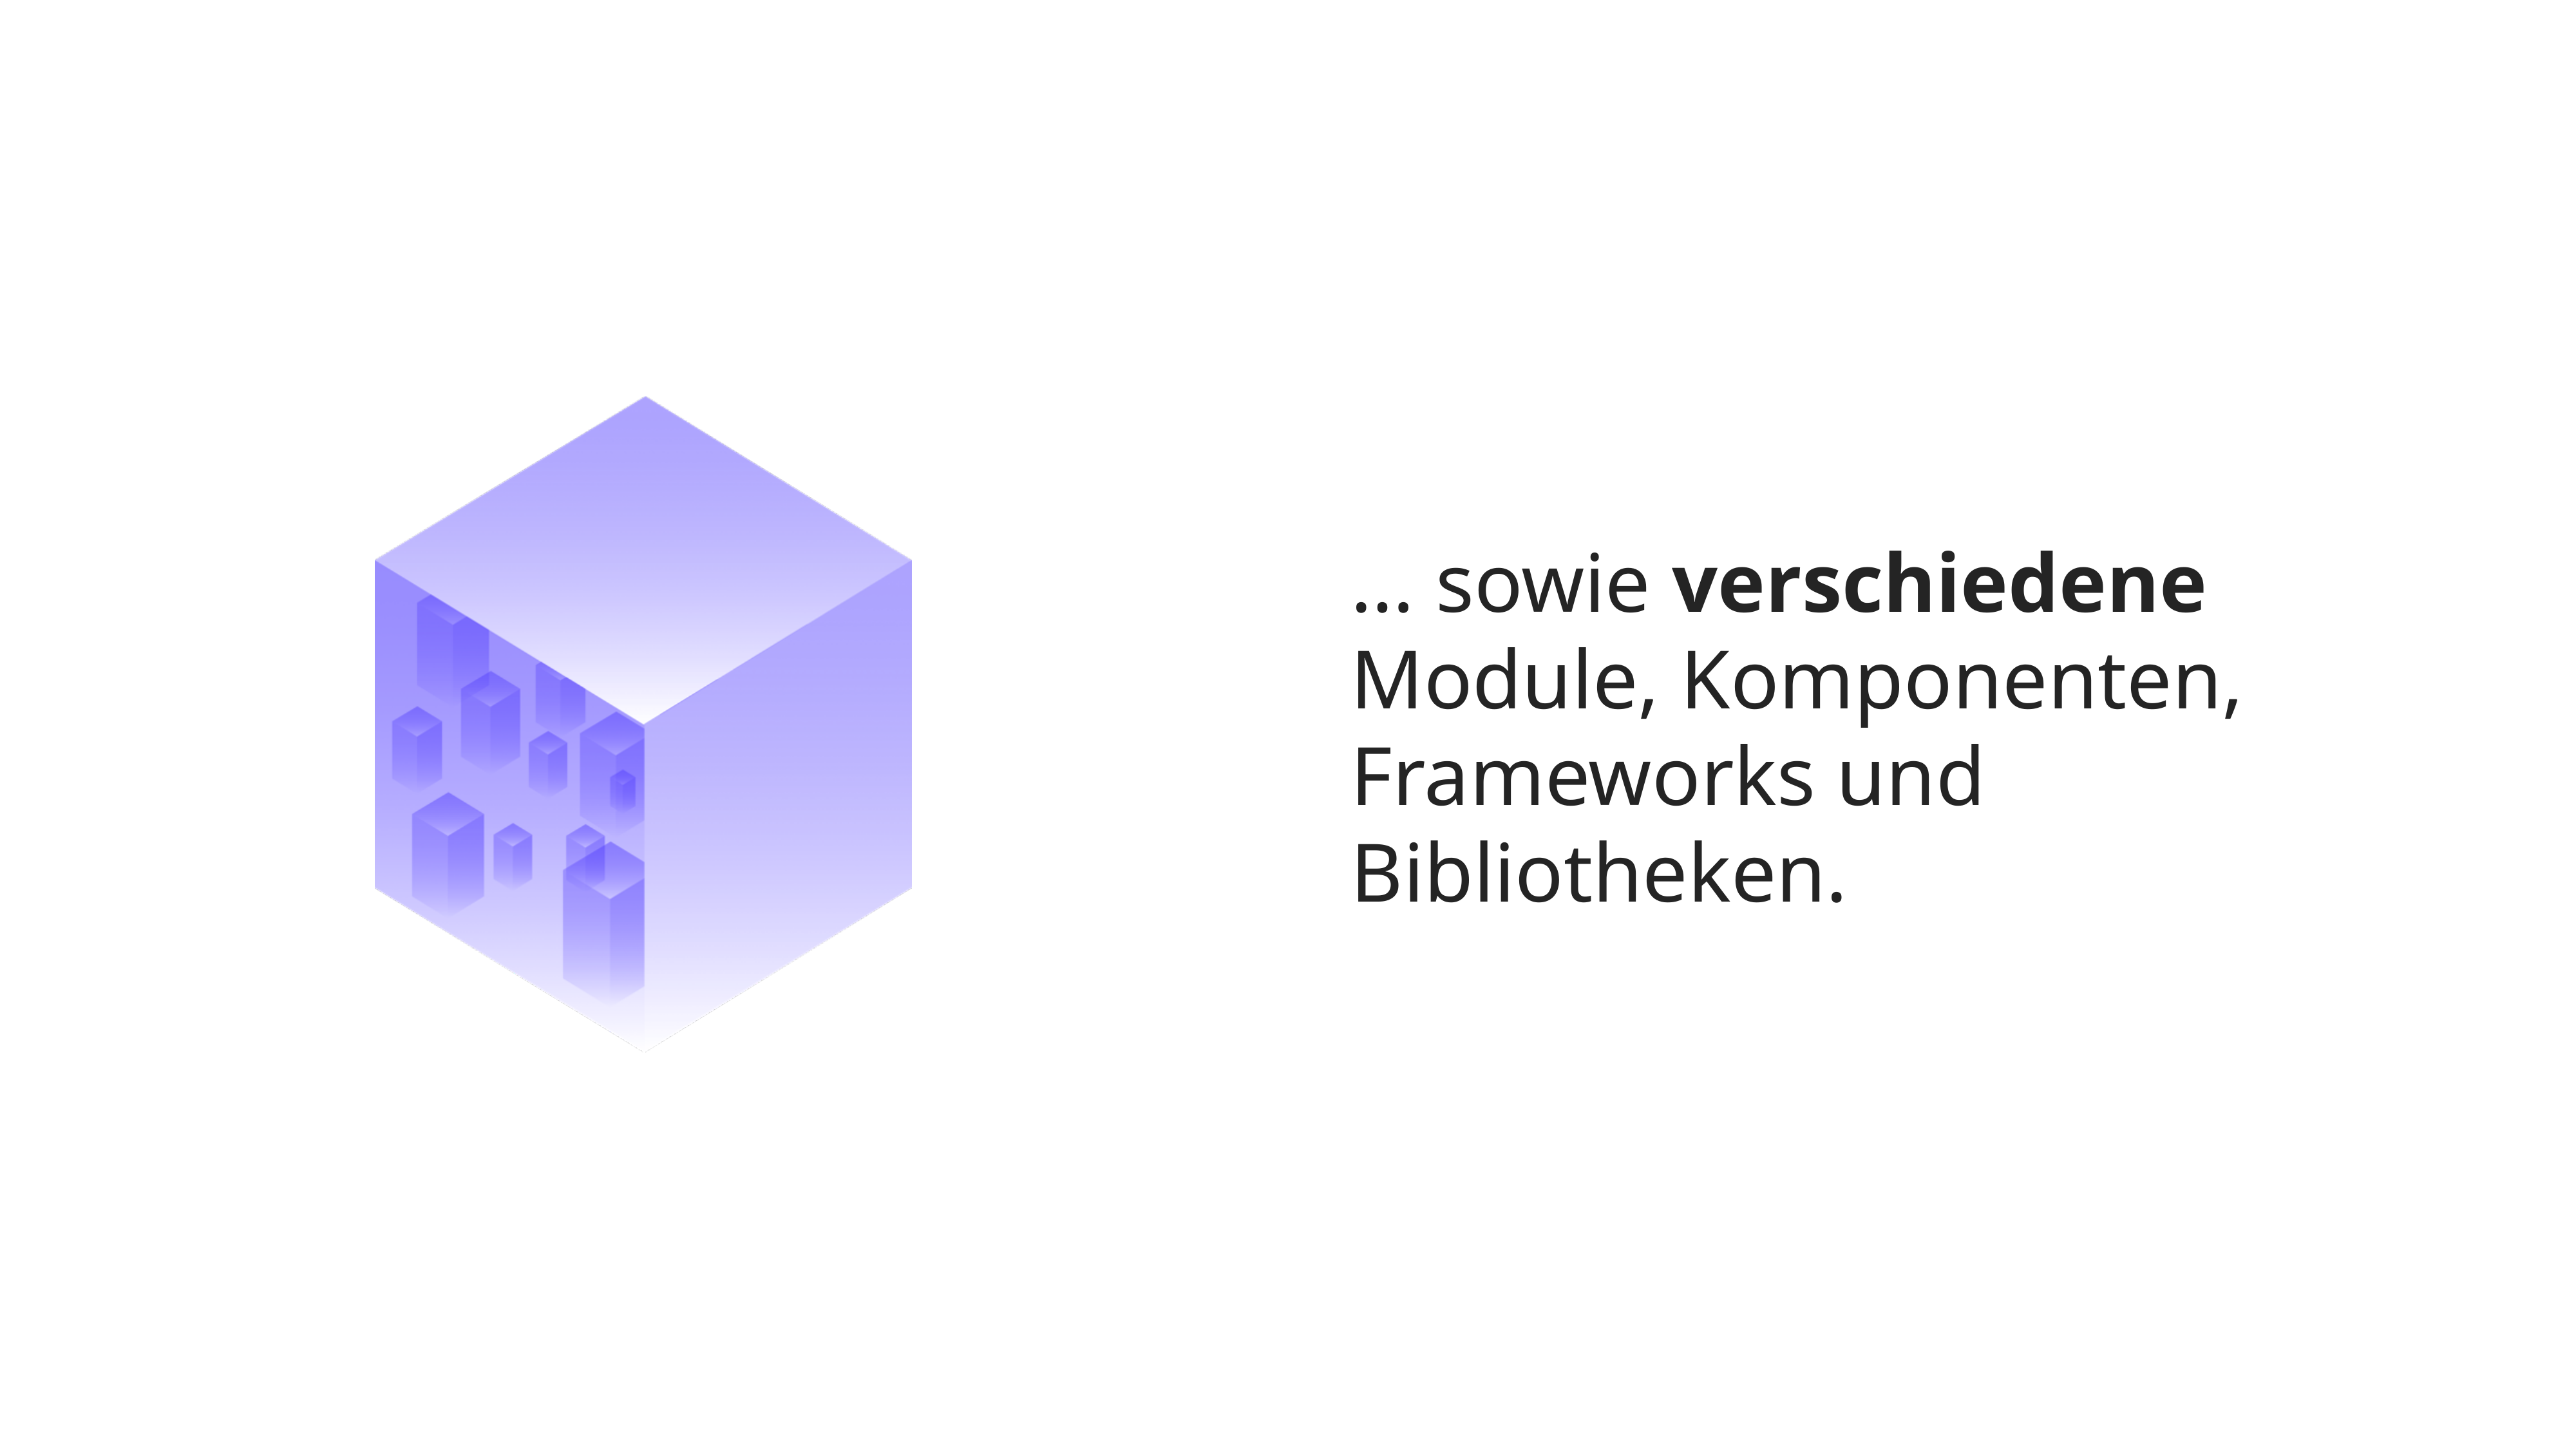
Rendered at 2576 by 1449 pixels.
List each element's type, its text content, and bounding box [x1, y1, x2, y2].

picture [375, 396, 912, 1053]
list … sowie verschiedene Module, Komponenten, Frameworks und Bibliotheken. [1350, 127, 2422, 1322]
